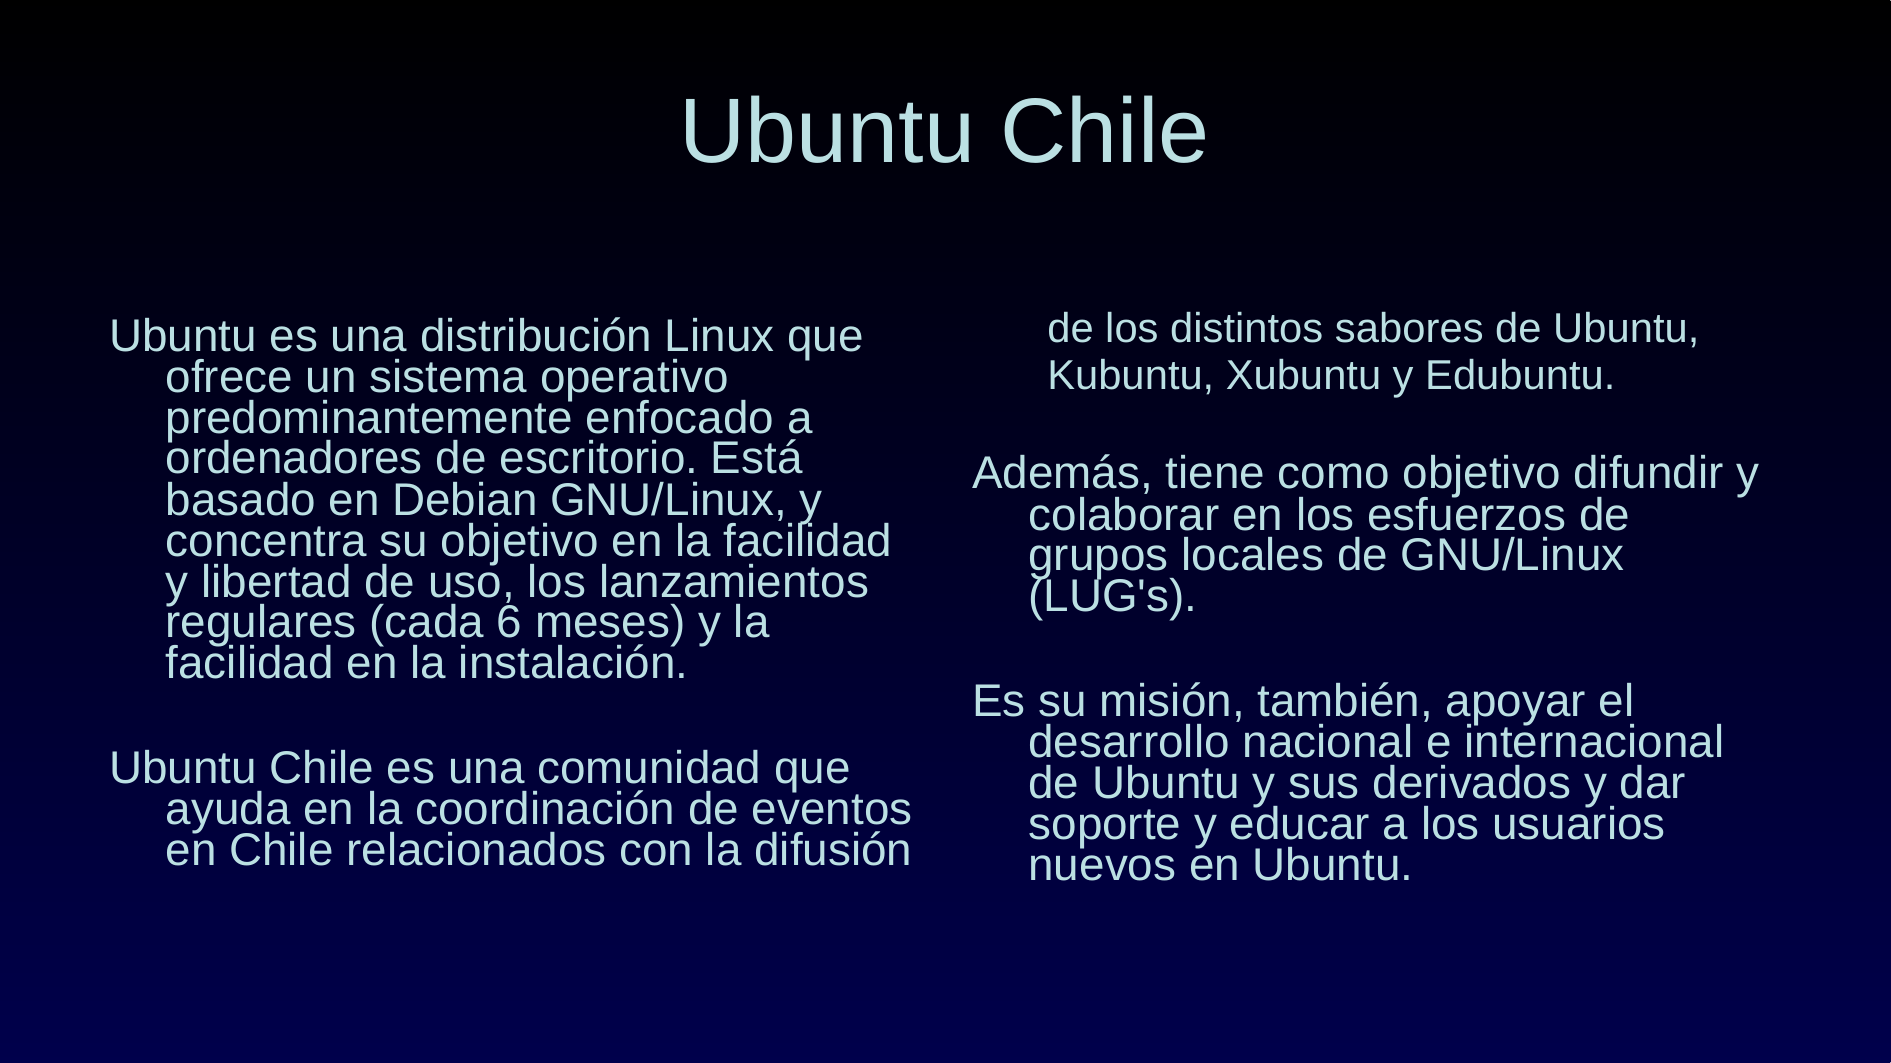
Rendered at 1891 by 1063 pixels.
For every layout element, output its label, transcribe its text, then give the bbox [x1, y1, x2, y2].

title Ubuntu Chile [94, 42, 1796, 220]
list de los distintos sabores de Ubuntu, Kubuntu, Xubuntu y Edubuntu. Además, tiene como objetivo difundir y colaborar en los esfuerzos de grupos locales de GNU/Linux (LUG's). Es su misión, también, apoyar el desarrollo nacional e internacional de Ubuntu y sus derivados y dar soporte y educar a los usuarios nuevos en Ubuntu. [957, 247, 1796, 950]
list Ubuntu es una distribución Linux que ofrece un sistema operativo predominantemente enfocado a ordenadores de escritorio. Está basado en Debian GNU/Linux, y concentra su objetivo en la facilidad y libertad de uso, los lanzamientos regulares (cada 6 meses) y la facilidad en la instalación. Ubuntu Chile es una comunidad que ayuda en la coordinación de eventos en Chile relacionados con la difusión [94, 247, 933, 950]
